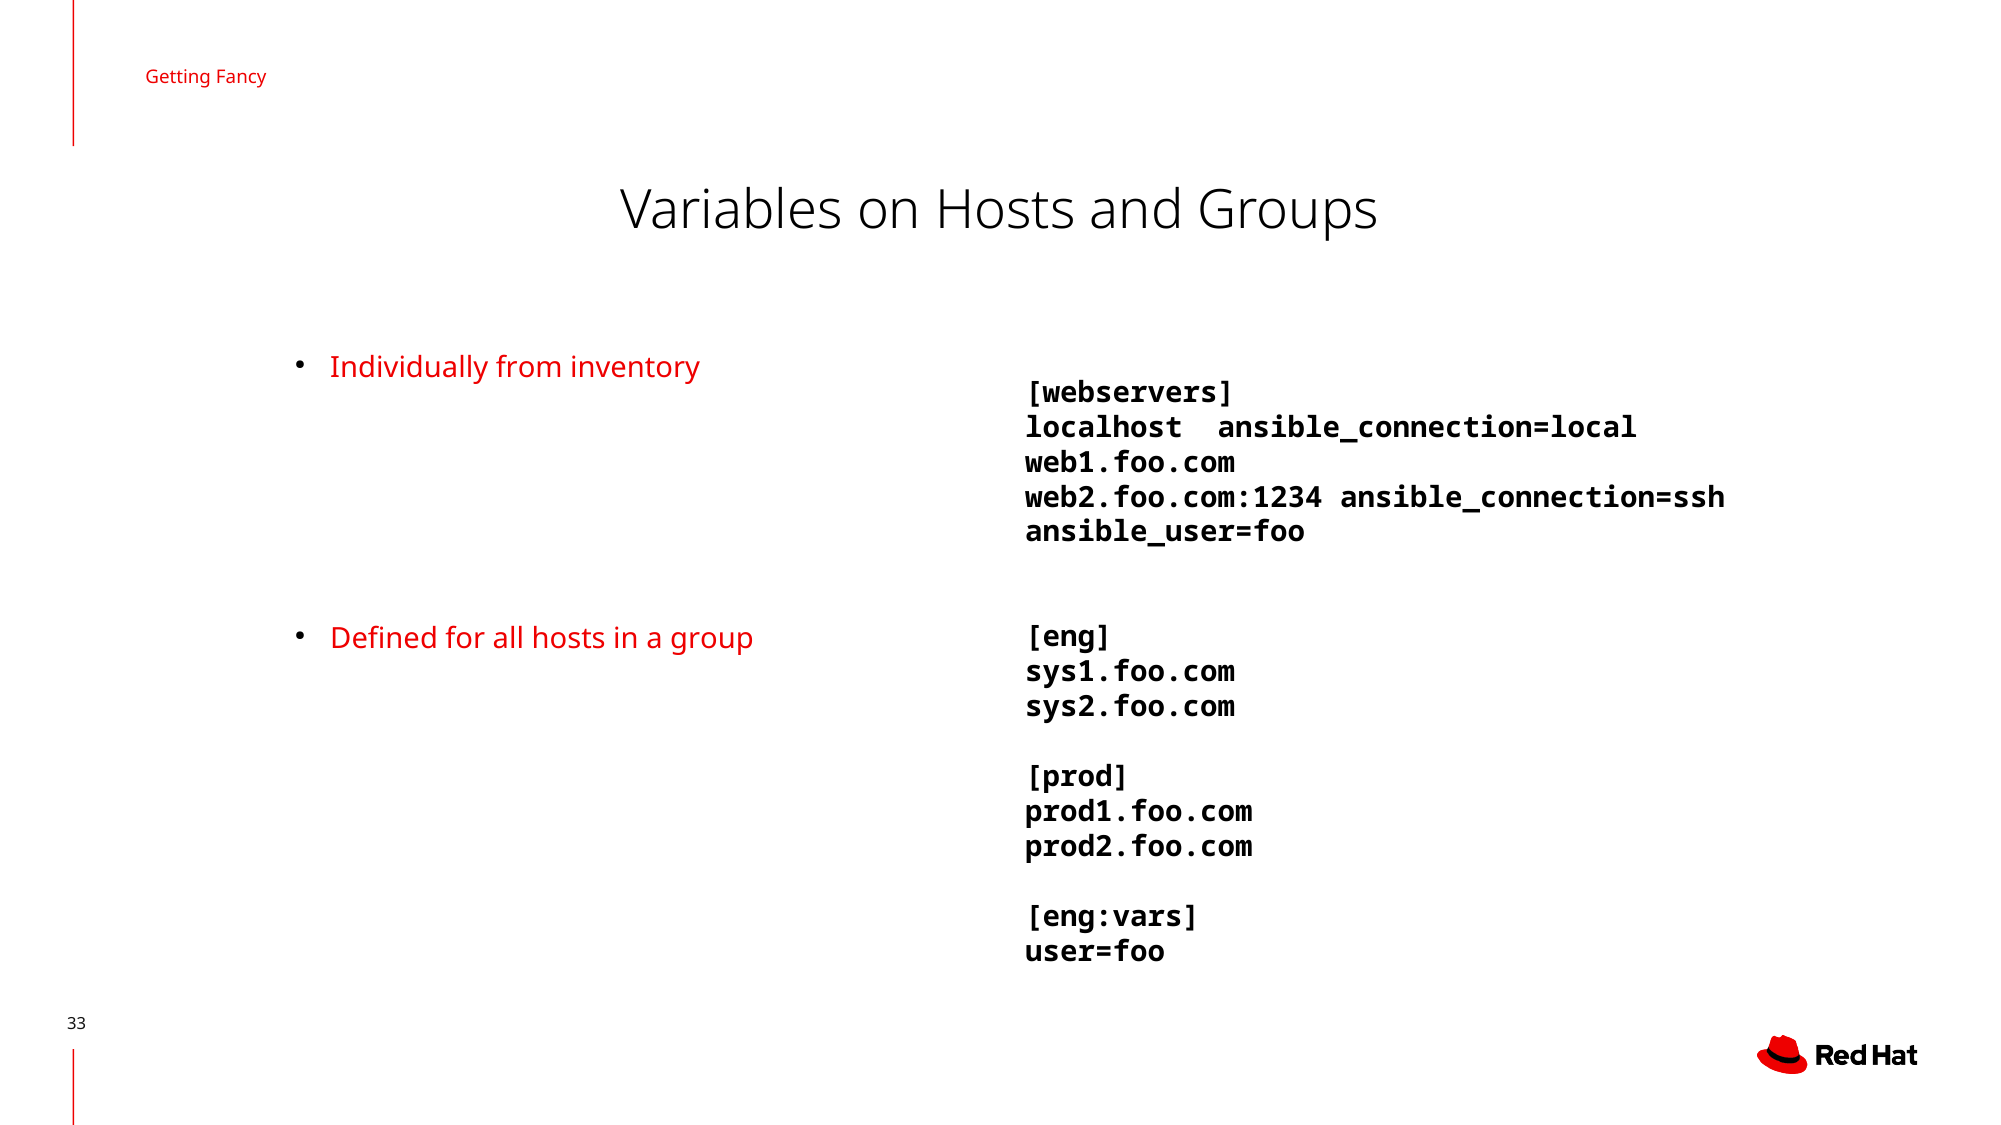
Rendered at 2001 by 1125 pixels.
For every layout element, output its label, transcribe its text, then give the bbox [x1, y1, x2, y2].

text_box [webservers] localhost ansible_connection=local web1.foo.com web2.foo.com:1234 ansible_connection=ssh ansible_user=foo [eng] sys1.foo.com sys2.foo.com [prod] prod1.foo.com prod2.foo.com [eng:vars] user=foo [1010, 365, 1764, 1010]
picture [1757, 1035, 1918, 1074]
subtitle Getting Fancy [73, 9, 918, 143]
text_box Individually from inventory Defined for all hosts in a group [294, 329, 883, 568]
title Variables on Hosts and Groups [287, 155, 1713, 315]
